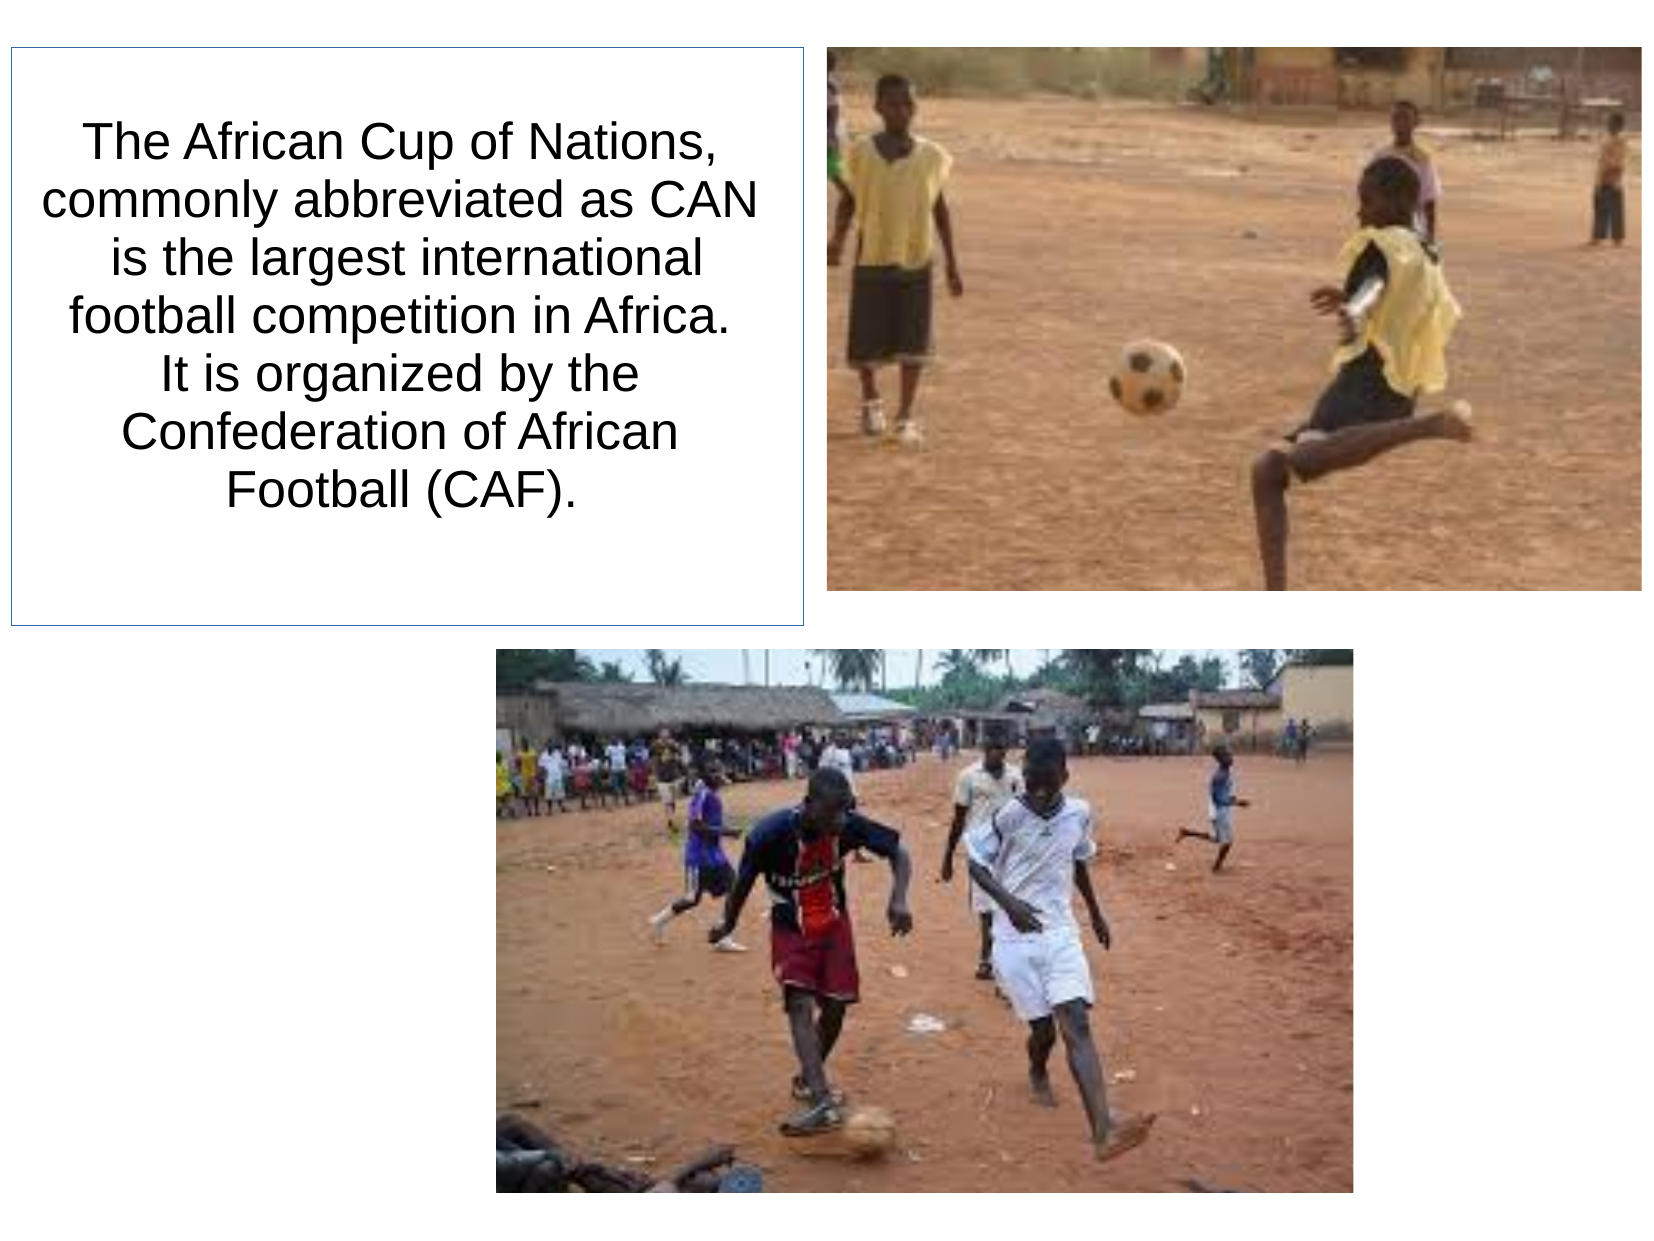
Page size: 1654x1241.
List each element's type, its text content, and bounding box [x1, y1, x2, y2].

text_box The African Cup of Nations, commonly abbreviated as CAN is the largest international football competition in Africa. It is organized by the Confederation of African Football (CAF). [11, 47, 804, 626]
picture [826, 47, 1642, 591]
picture [496, 649, 1354, 1193]
